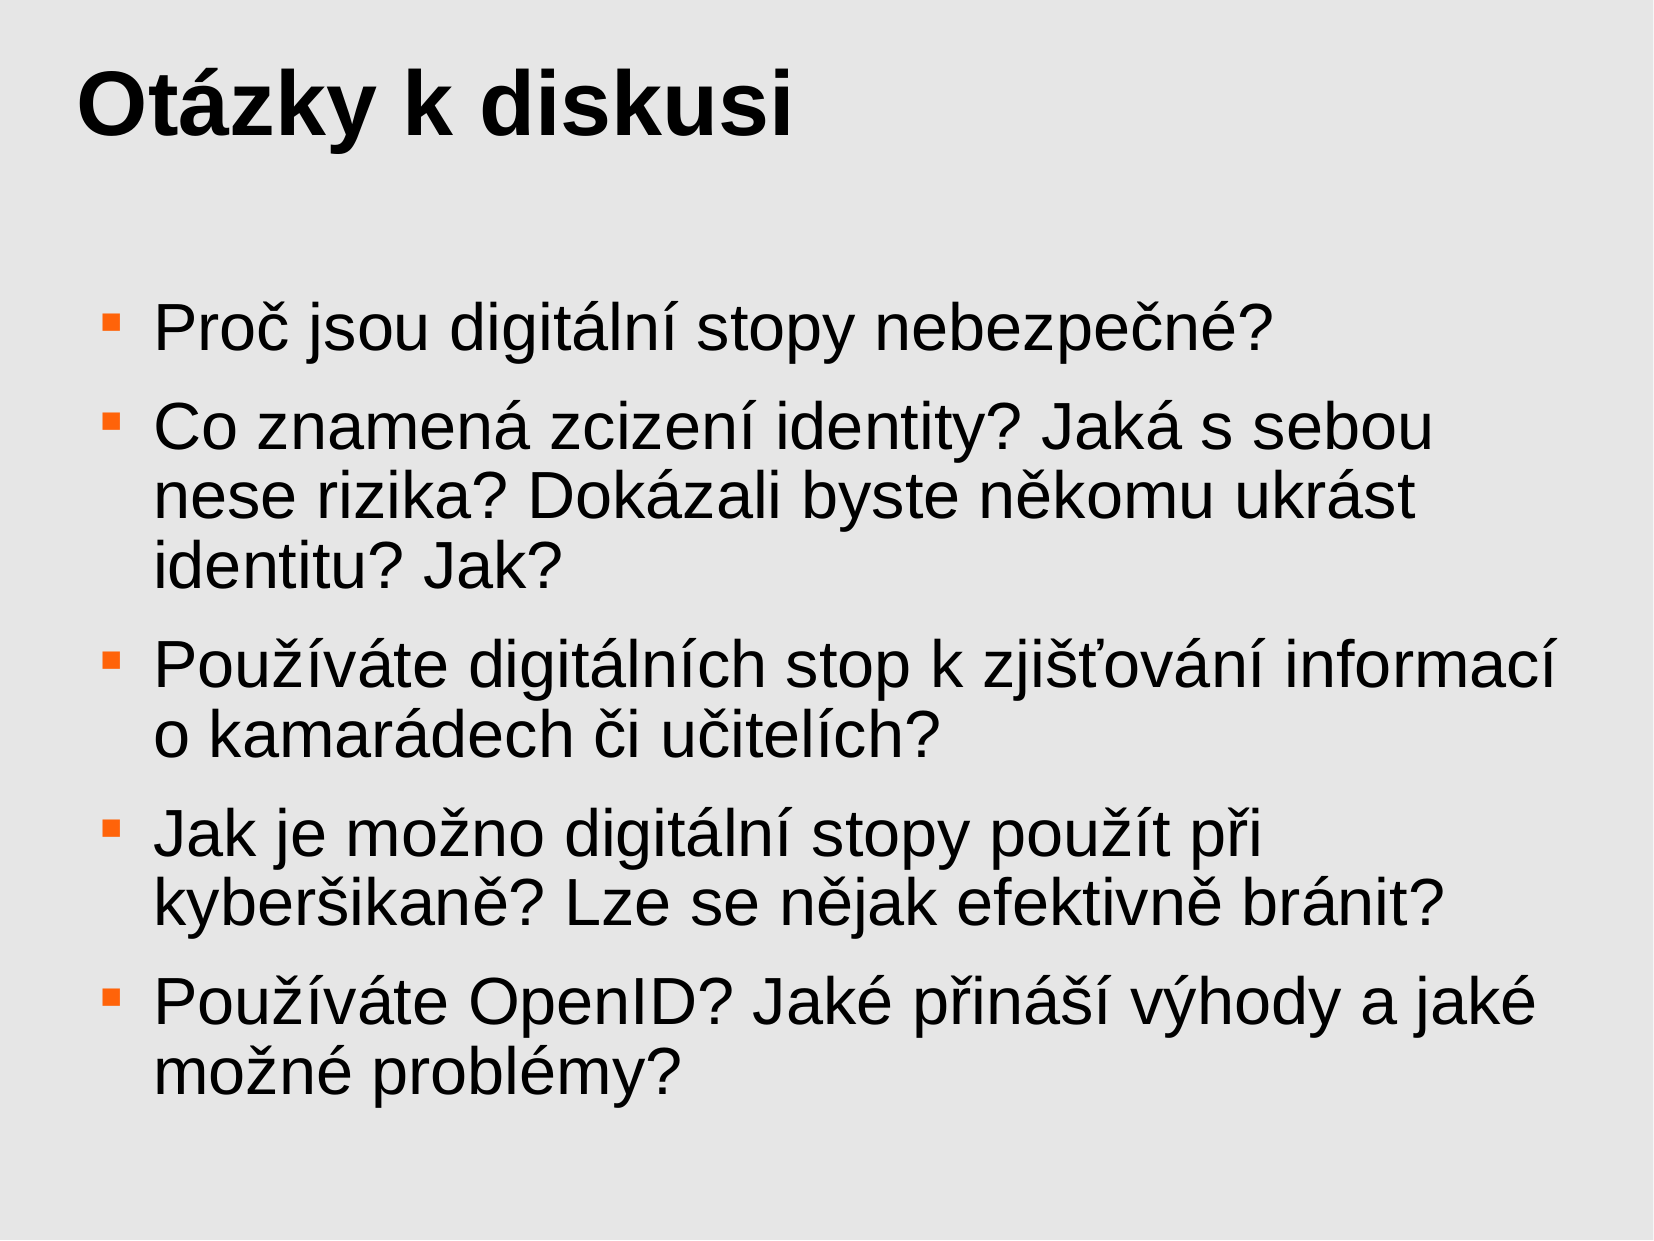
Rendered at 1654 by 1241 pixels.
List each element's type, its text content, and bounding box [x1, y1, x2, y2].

title Otázky k diskusi [76, 0, 1565, 208]
list Proč jsou digitální stopy nebezpečné? Co znamená zcizení identity? Jaká s sebou nese rizika? Dokázali byste někomu ukrást identitu? Jak? Používáte digitálních stop k zjišťování informací o kamarádech či učitelích? Jak je možno digitální stopy použít při kyberšikaně? Lze se nějak efektivně bránit? Používáte OpenID? Jaké přináší výhody a jaké možné problémy? [82, 290, 1571, 1157]
